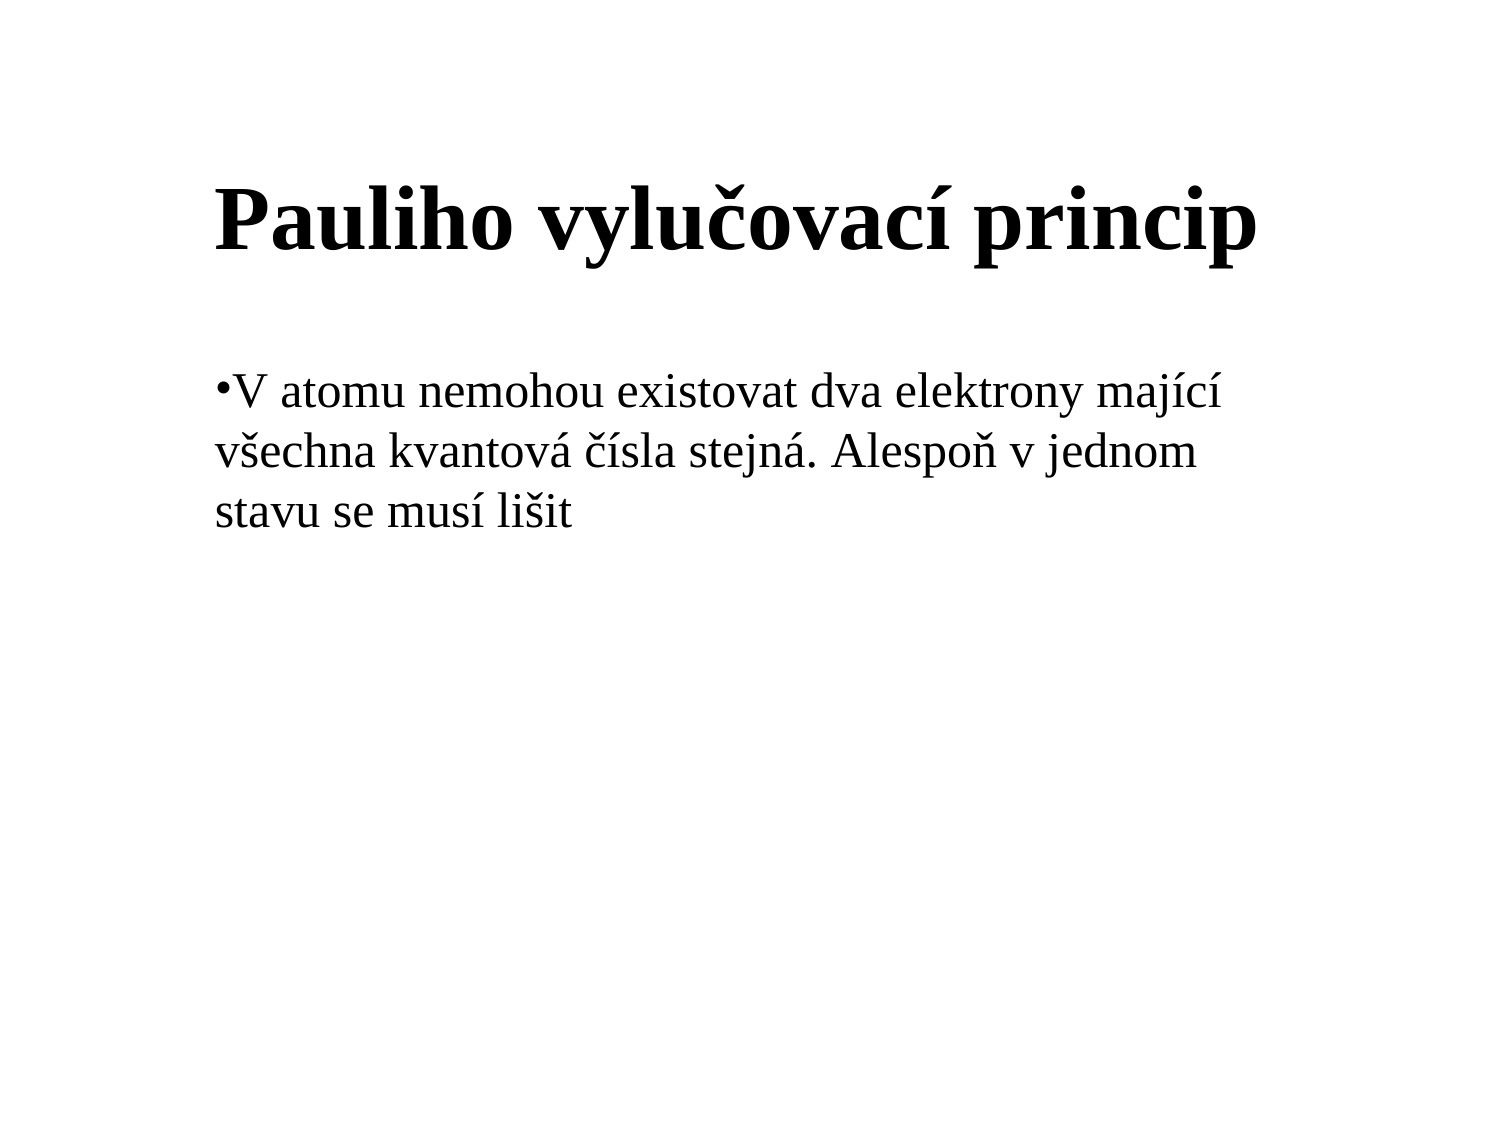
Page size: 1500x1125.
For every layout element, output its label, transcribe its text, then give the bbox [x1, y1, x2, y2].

text_box Pauliho vylučovací princip [200, 149, 1313, 276]
text_box V atomu nemohou existovat dva elektrony mající všechna kvantová čísla stejná. Alespoň v jednom stavu se musí lišit [199, 349, 1263, 546]
